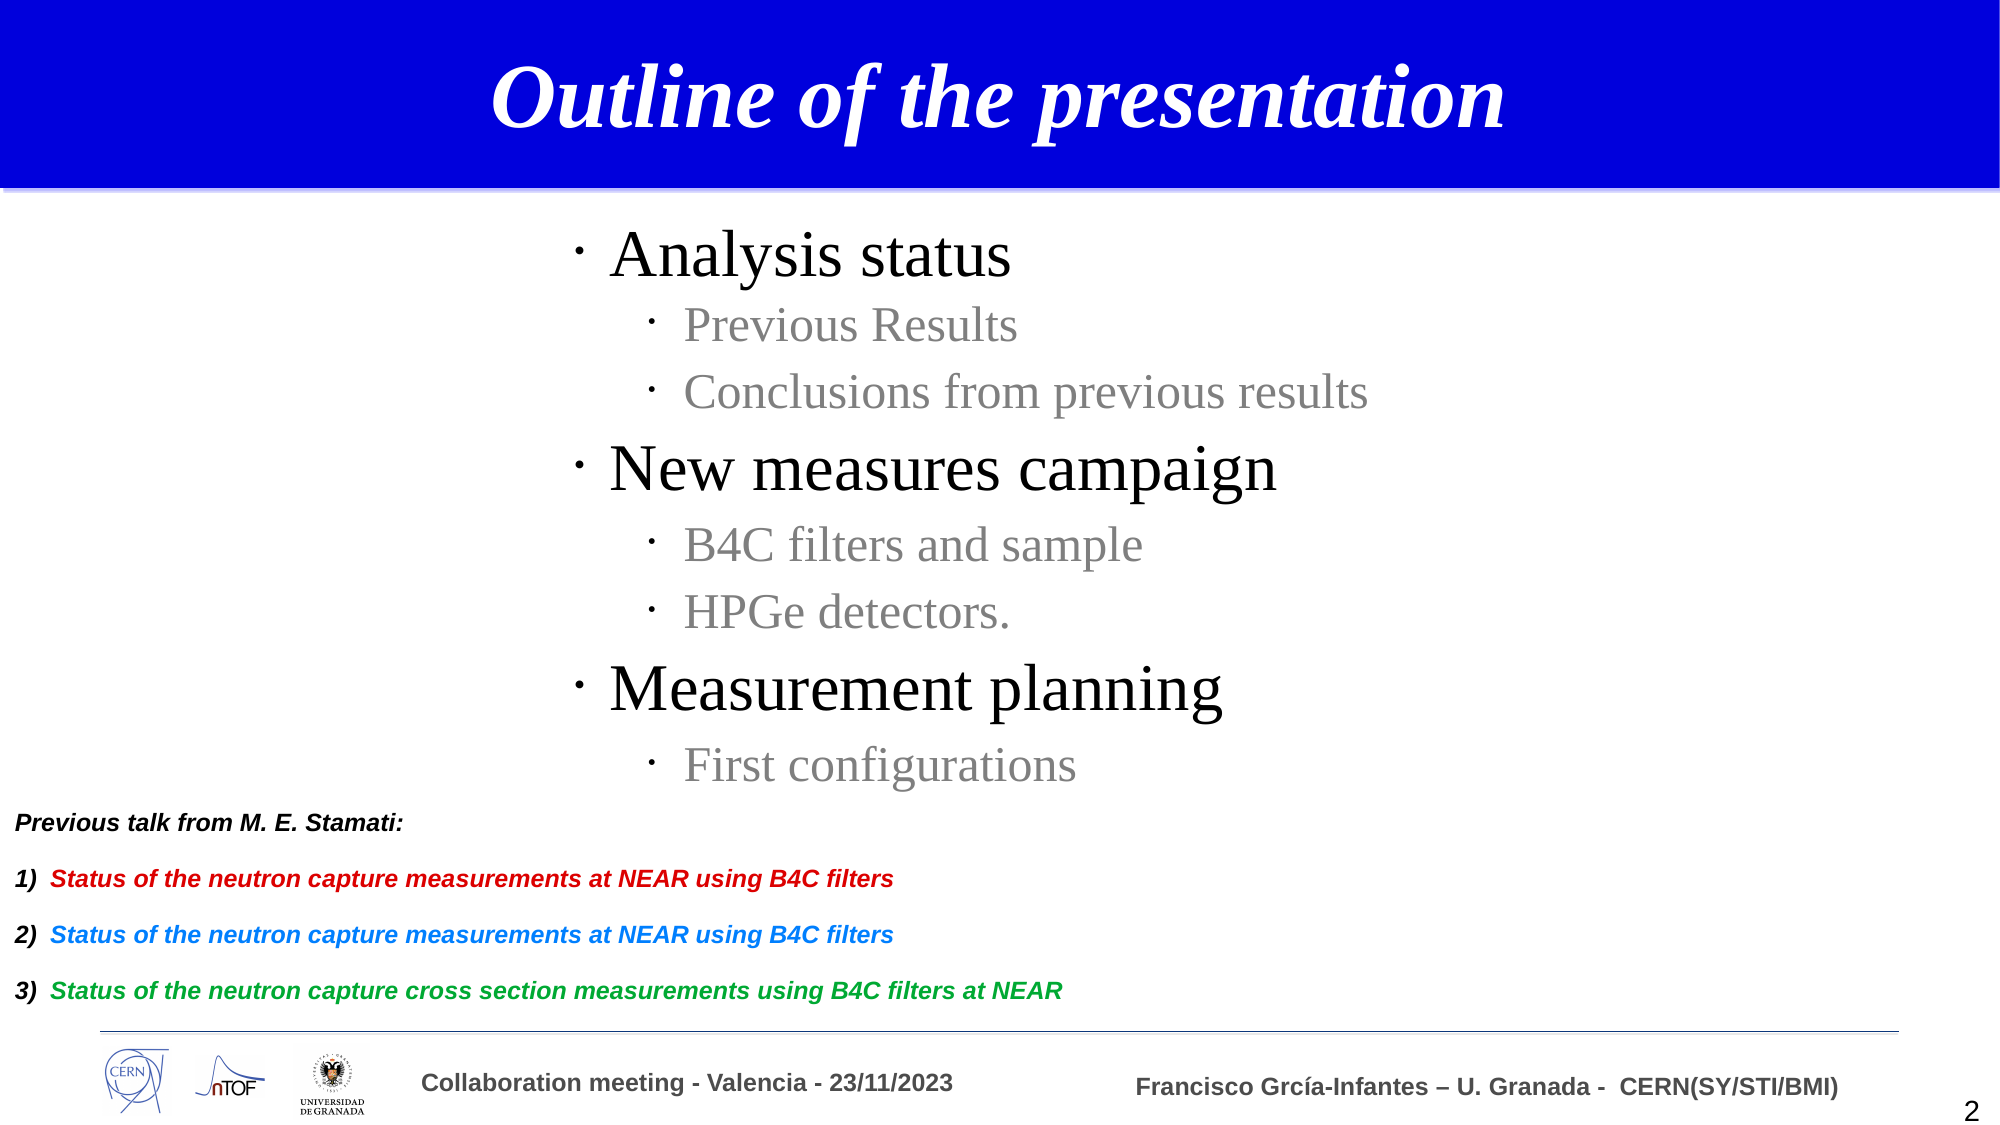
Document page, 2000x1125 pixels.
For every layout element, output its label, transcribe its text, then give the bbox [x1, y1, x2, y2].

text_box Francisco Grcía-Infantes – U. Granada - CERN(SY/STI/BMI) [1100, 1046, 1876, 1125]
picture [195, 1055, 265, 1098]
picture [293, 1043, 370, 1120]
text_box Outline of the presentation [476, 38, 1524, 155]
text_box Analysis status Previous Results Conclusions from previous results New measures campaign B4C filters and sample HPGe detectors. Measurement planning First configurations [559, 207, 1440, 802]
text_box 2 [1948, 1079, 2000, 1125]
text_box Previous talk from M. E. Stamati: Status of the neutron capture measurements at NEAR using B4C filters Status of the neutron capture measurements at NEAR using B4C filters Status of the neutron capture cross section measurements using B4C filters at NEAR [0, 801, 1080, 1013]
picture [102, 1046, 172, 1116]
text_box [0, 0, 2000, 188]
text_box Collaboration meeting - Valencia - 23/11/2023 [400, 1040, 976, 1125]
